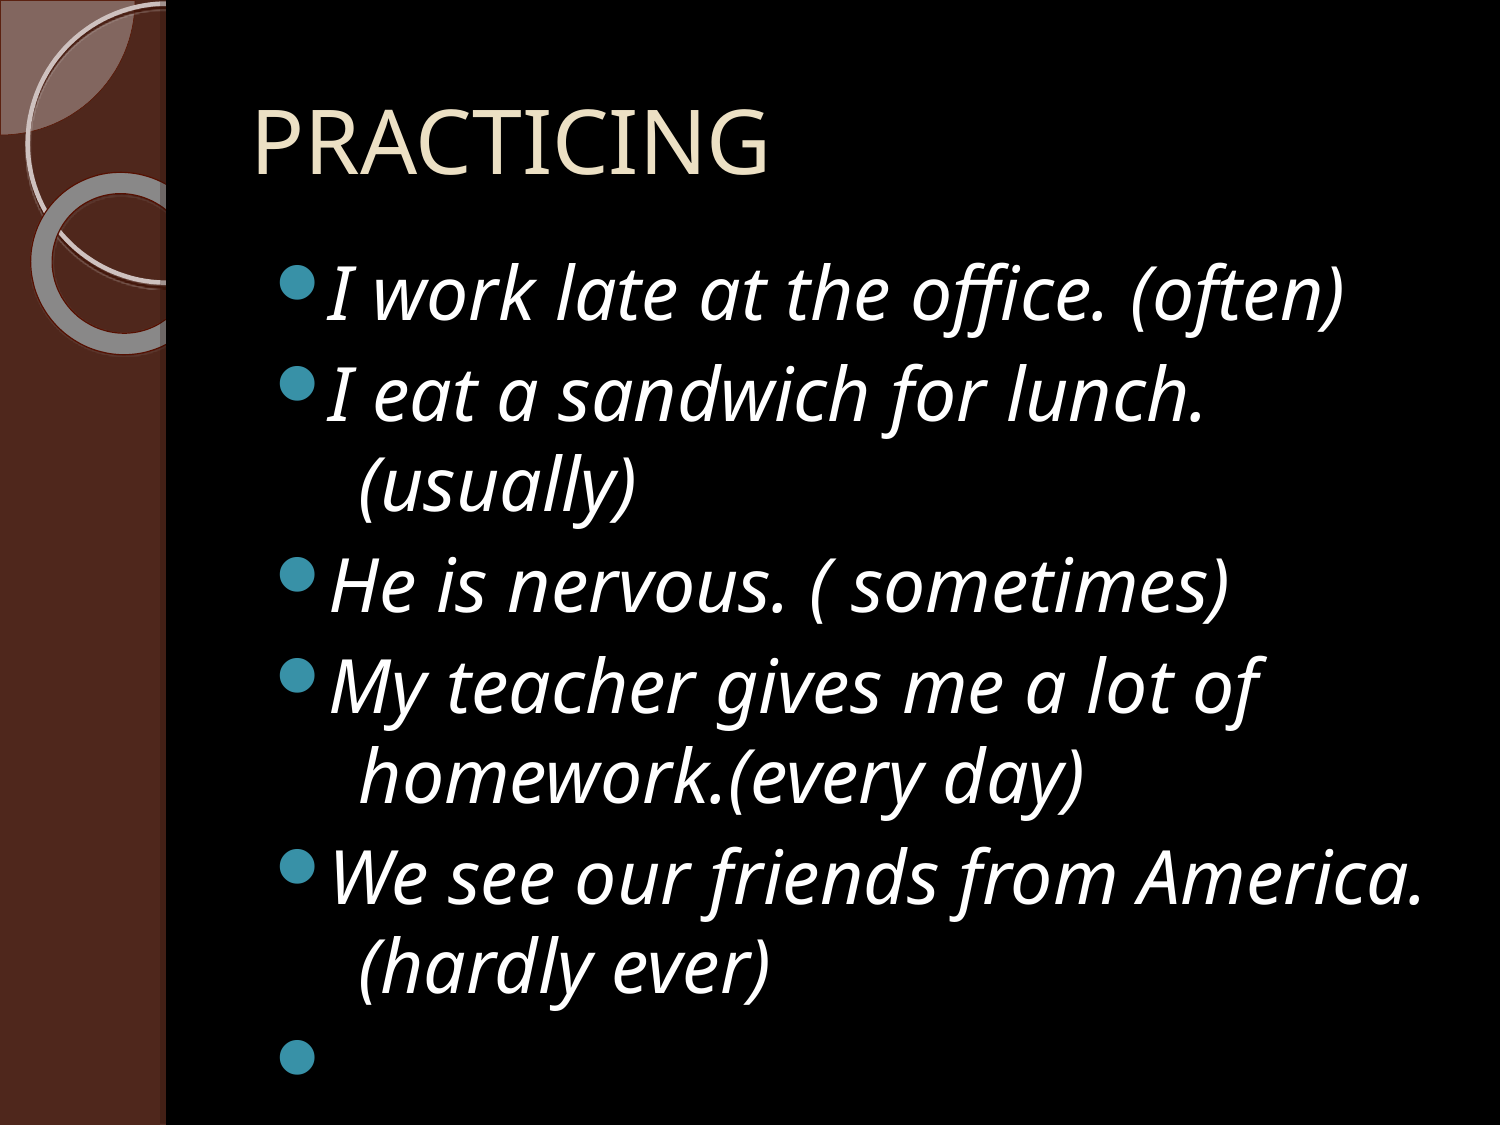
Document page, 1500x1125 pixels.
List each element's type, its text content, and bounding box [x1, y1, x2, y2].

title PRACTICING [235, 45, 1466, 233]
list I work late at the office. (often) I eat a sandwich for lunch.(usually) He is nervous. ( sometimes) My teacher gives me a lot of homework.(every day) We see our friends from America.(hardly ever) [235, 237, 1466, 1026]
